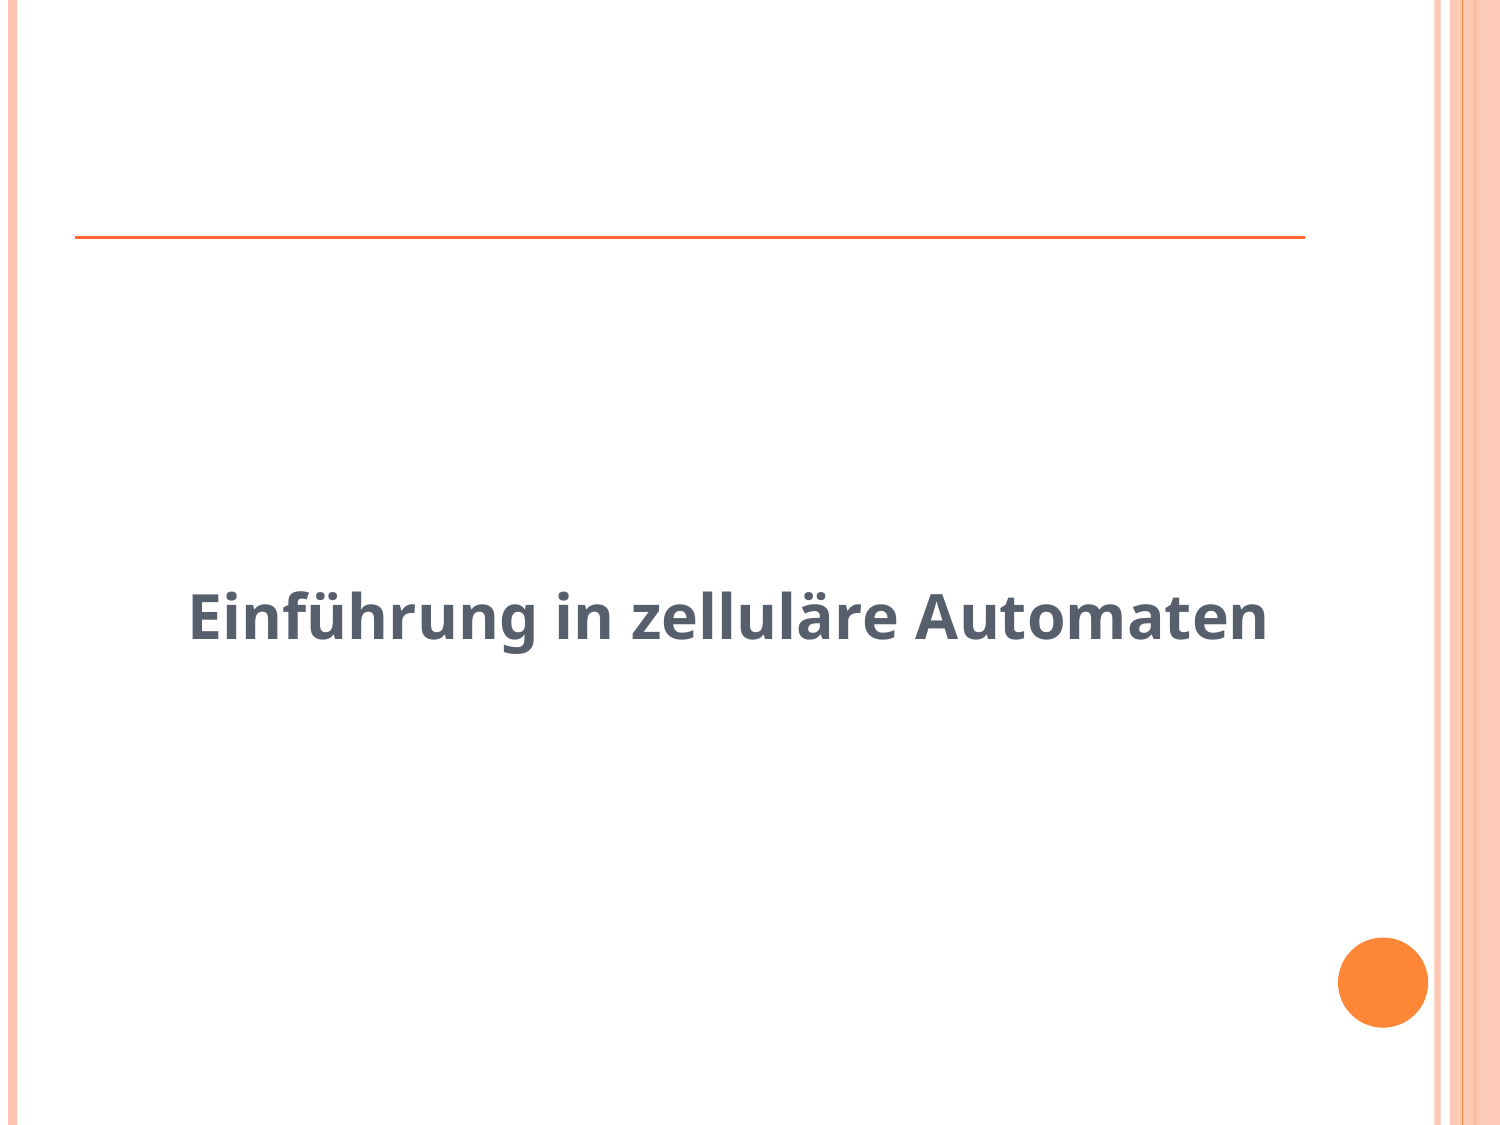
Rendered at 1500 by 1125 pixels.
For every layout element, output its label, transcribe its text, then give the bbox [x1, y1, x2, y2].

title Einführung in zelluläre Automaten [52, 529, 1407, 703]
